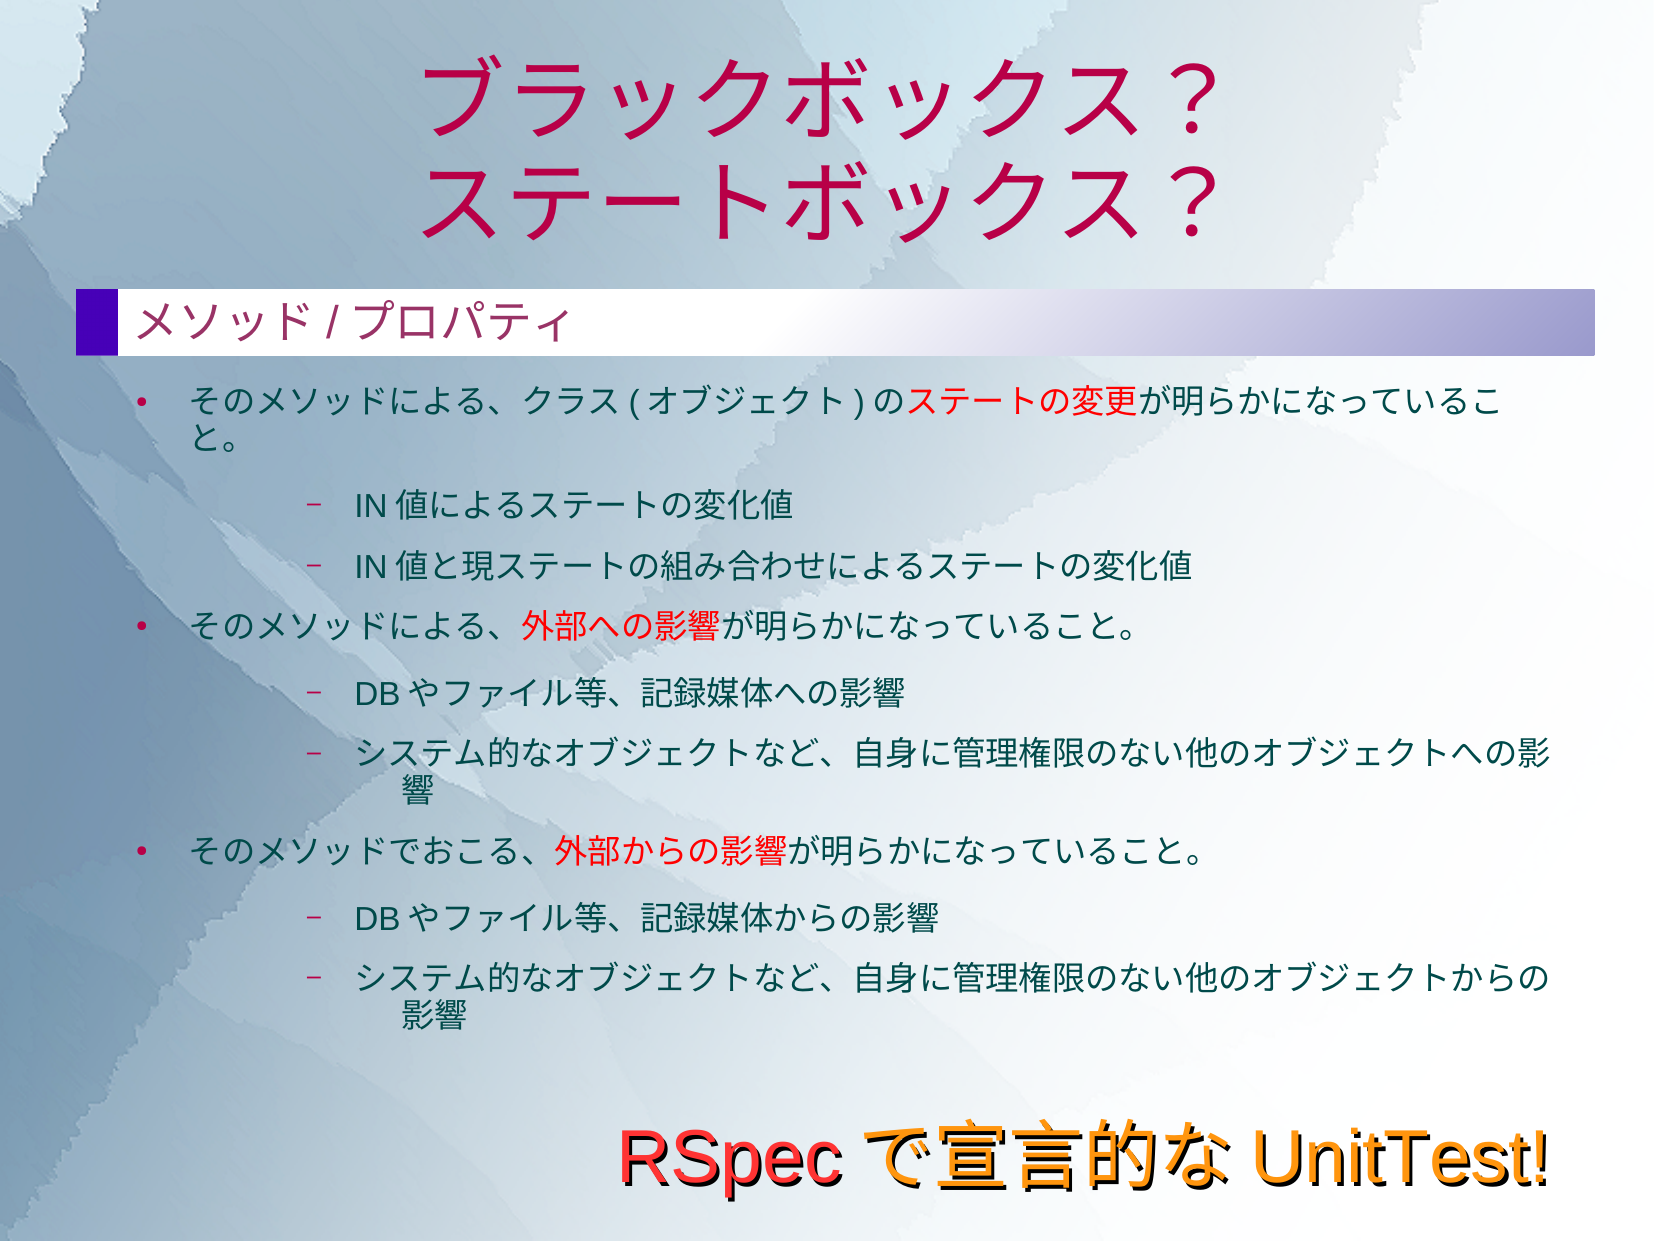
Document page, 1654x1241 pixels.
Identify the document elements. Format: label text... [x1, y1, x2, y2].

text_box メソッド/プロパティ [118, 289, 1595, 356]
text_box RSpecで宣言的なUnitTest! [561, 1107, 1565, 1207]
picture [0, 0, 1654, 1241]
title ブラックボックス？ ステートボックス？ [82, 50, 1571, 256]
list そのメソッドによる、クラス(オブジェクト)のステートの変更が明らかになっていること。 IN値によるステートの変化値 IN値と現ステートの組み合わせによるステートの変化値 そのメソッドによる、外部への影響が明らかになっていること。 DBやファイル等、記録媒体への影響 システム的なオブジェクトなど、自身に管理権限のない他のオブジェクトへの影響 そのメソッドでおこる、外部からの影響が明らかになっていること。 DBやファイル等、記録媒体からの影響 システム的なオブジェクトなど、自身に管理権限のない他のオブジェクトからの影響 [118, 383, 1565, 1038]
